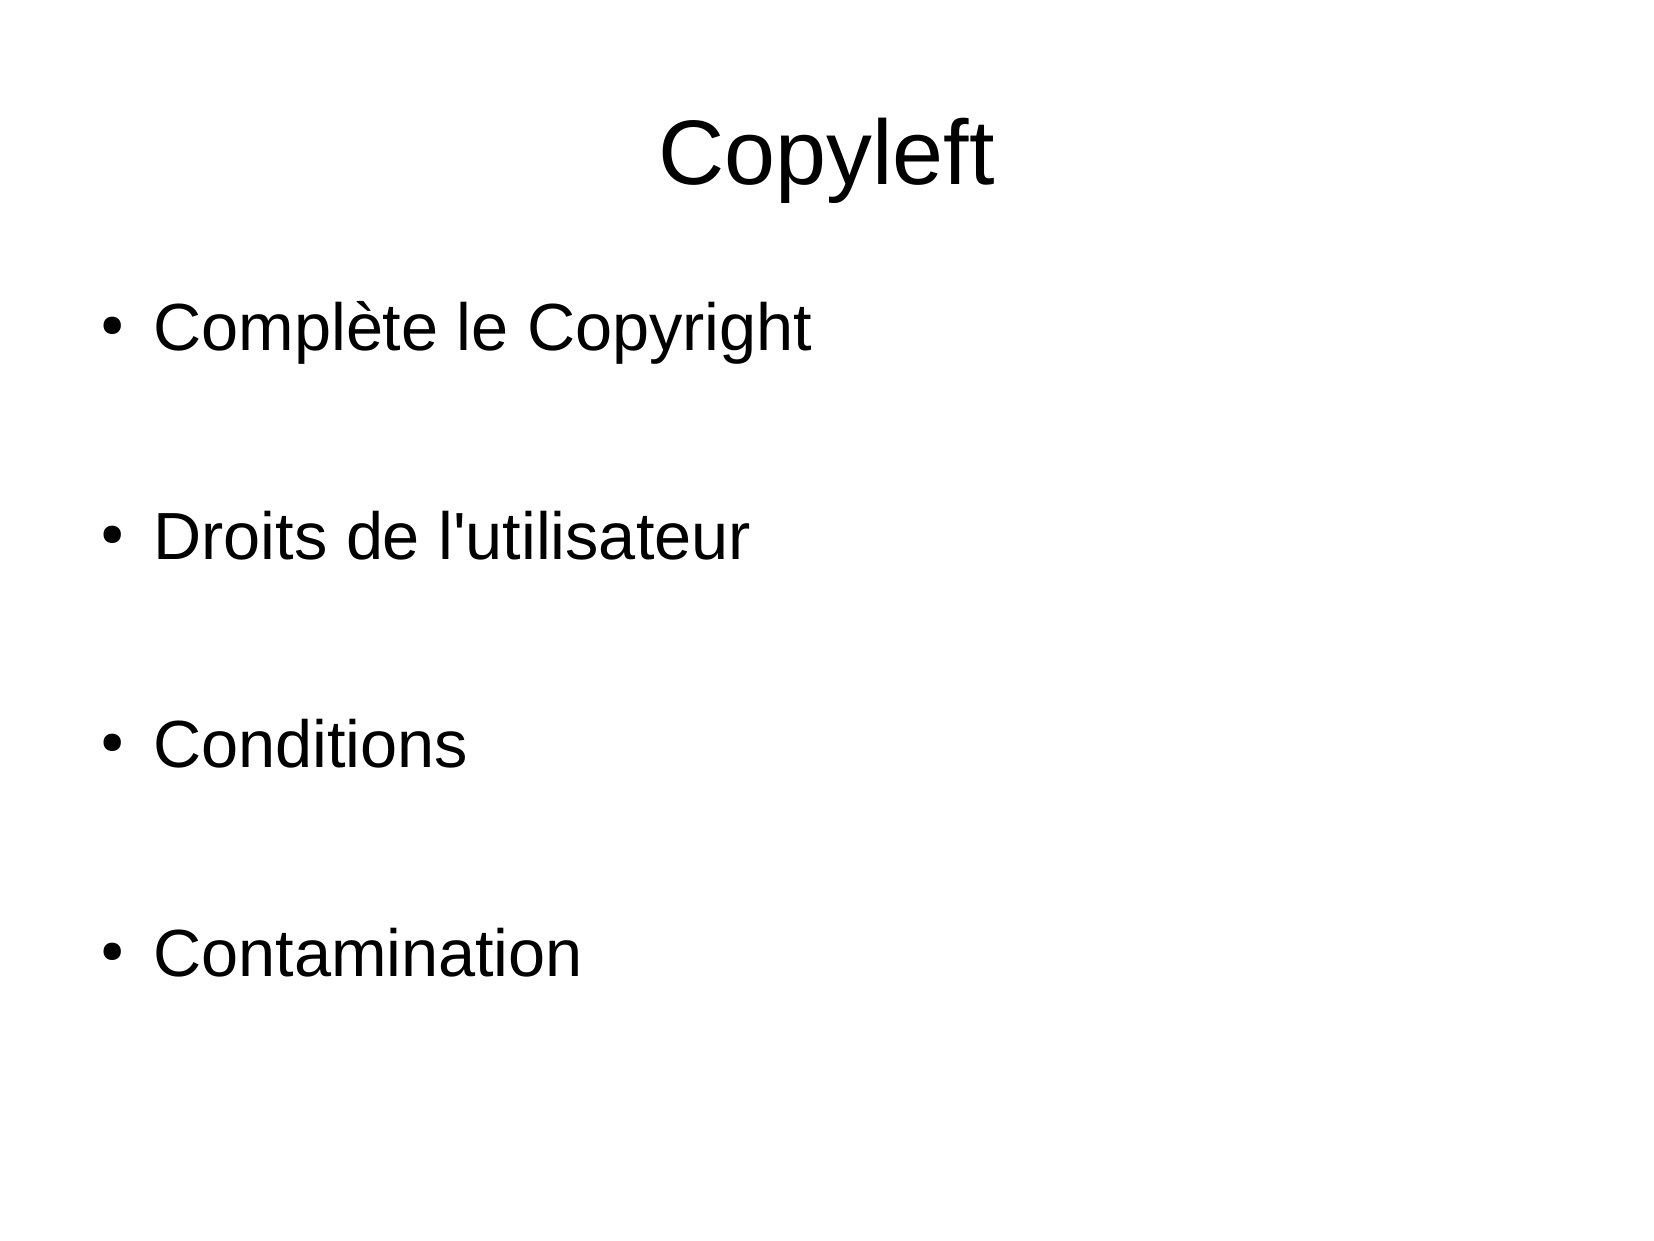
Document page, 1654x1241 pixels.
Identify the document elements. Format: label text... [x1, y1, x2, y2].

title Copyleft [82, 49, 1571, 257]
list Complète le Copyright Droits de l'utilisateur Conditions Contamination [82, 290, 1571, 1010]
